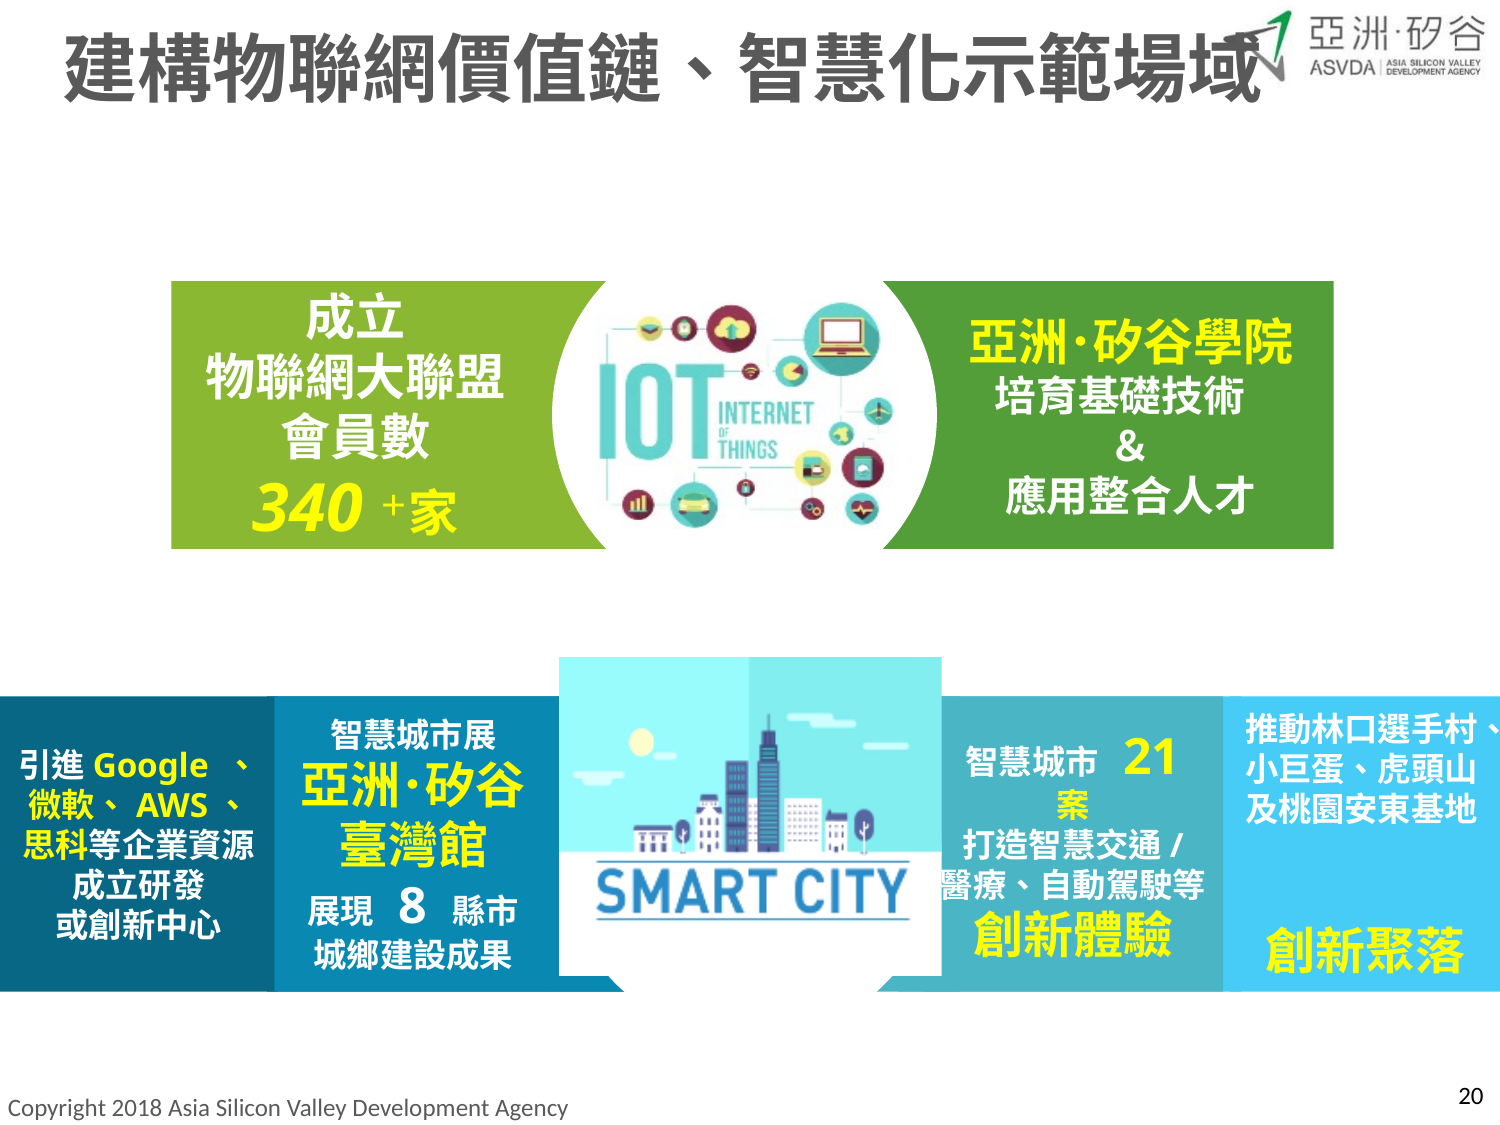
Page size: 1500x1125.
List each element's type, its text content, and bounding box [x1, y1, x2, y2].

picture [559, 657, 942, 1040]
picture [595, 300, 899, 529]
text_box [552, 696, 559, 992]
text_box 建構物聯網價值鏈、智慧化示範場域 [47, 14, 1288, 119]
text_box [1224, 696, 1230, 992]
slide_number <編號> [1161, 1064, 1499, 1124]
text_box 引進Google 、微軟、AWS、 思科等企業資源 成立研發 或創新中心 [0, 696, 267, 992]
text_box [267, 696, 274, 992]
text_box 智慧城市 21 案 打造智慧交通/ 醫療、自動駕駛等 創新體驗 [942, 696, 1224, 992]
text_box 成立 物聯網大聯盟 會員數 340＋家 [171, 281, 540, 549]
text_box 亞洲･矽谷學院 培育基礎技術 ＆ 應用整合人才 [927, 281, 1334, 549]
text_box 推動林口選手村、小巨蛋、虎頭山及桃園安東基地 創新聚落 [1230, 696, 1500, 992]
picture [1213, 0, 1500, 98]
text_box [540, 222, 937, 608]
text_box 智慧城市展 亞洲･矽谷 臺灣館 展現 8 縣市 城鄉建設成果 [274, 696, 552, 992]
